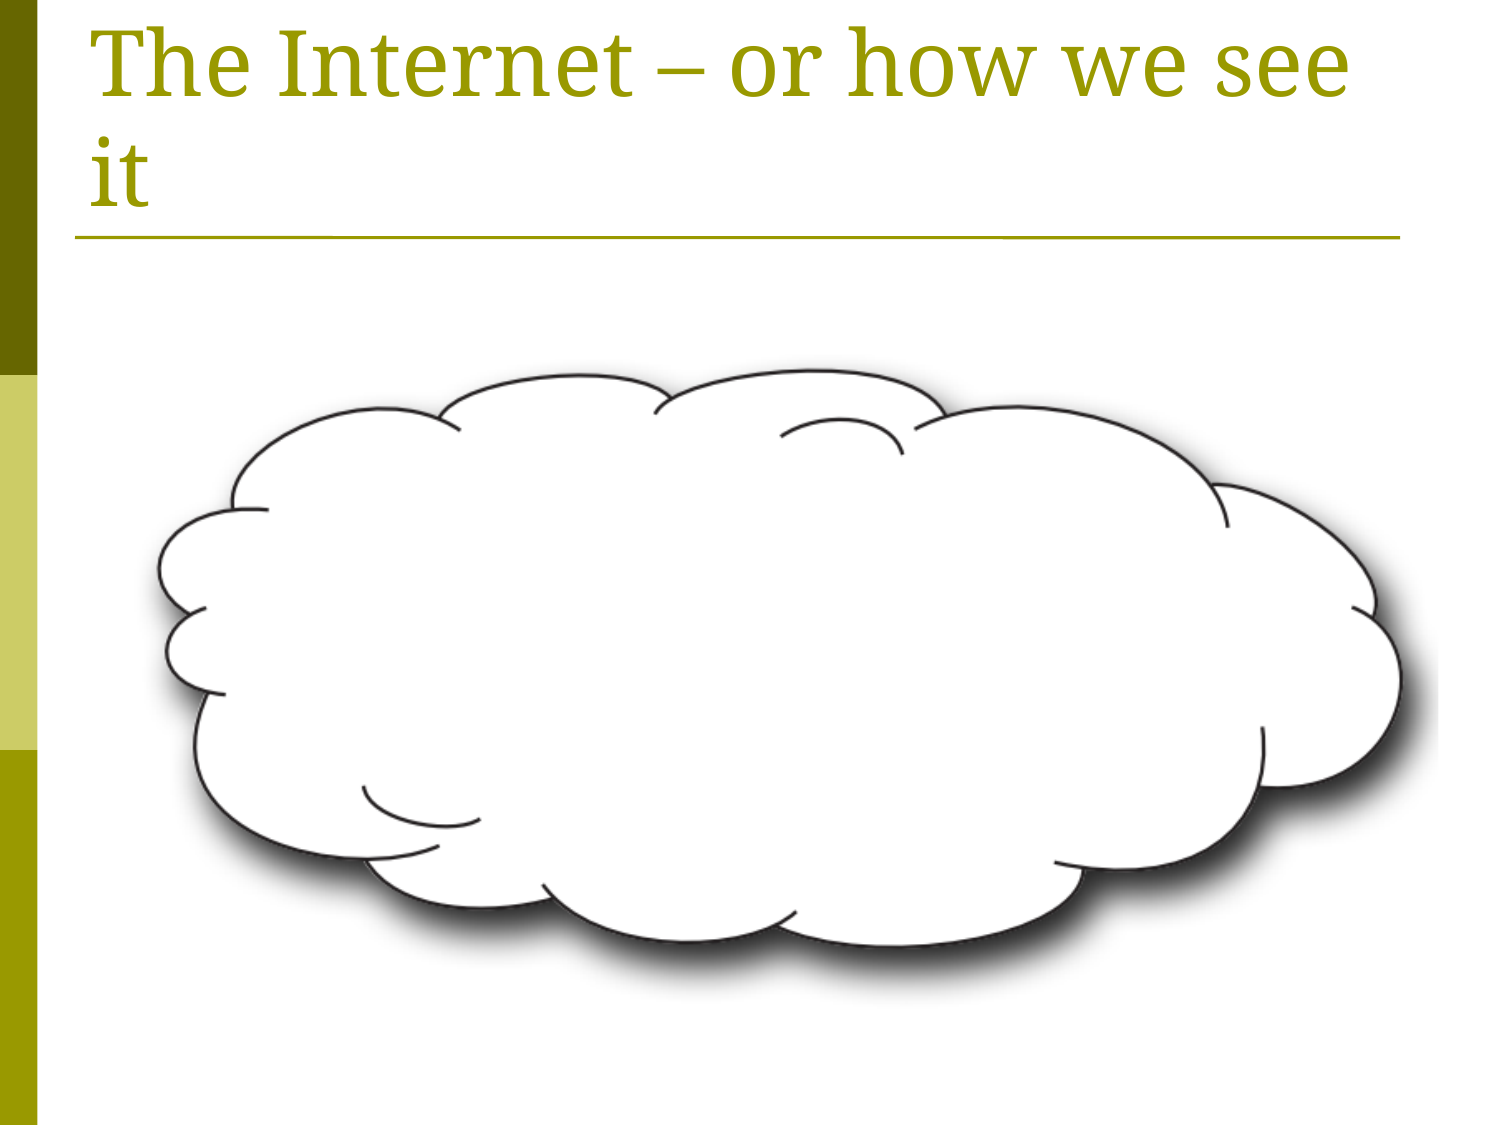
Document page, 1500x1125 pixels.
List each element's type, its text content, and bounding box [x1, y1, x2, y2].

text_box [88, 290, 1439, 1034]
title The Internet – or how we see it [75, 45, 1425, 233]
